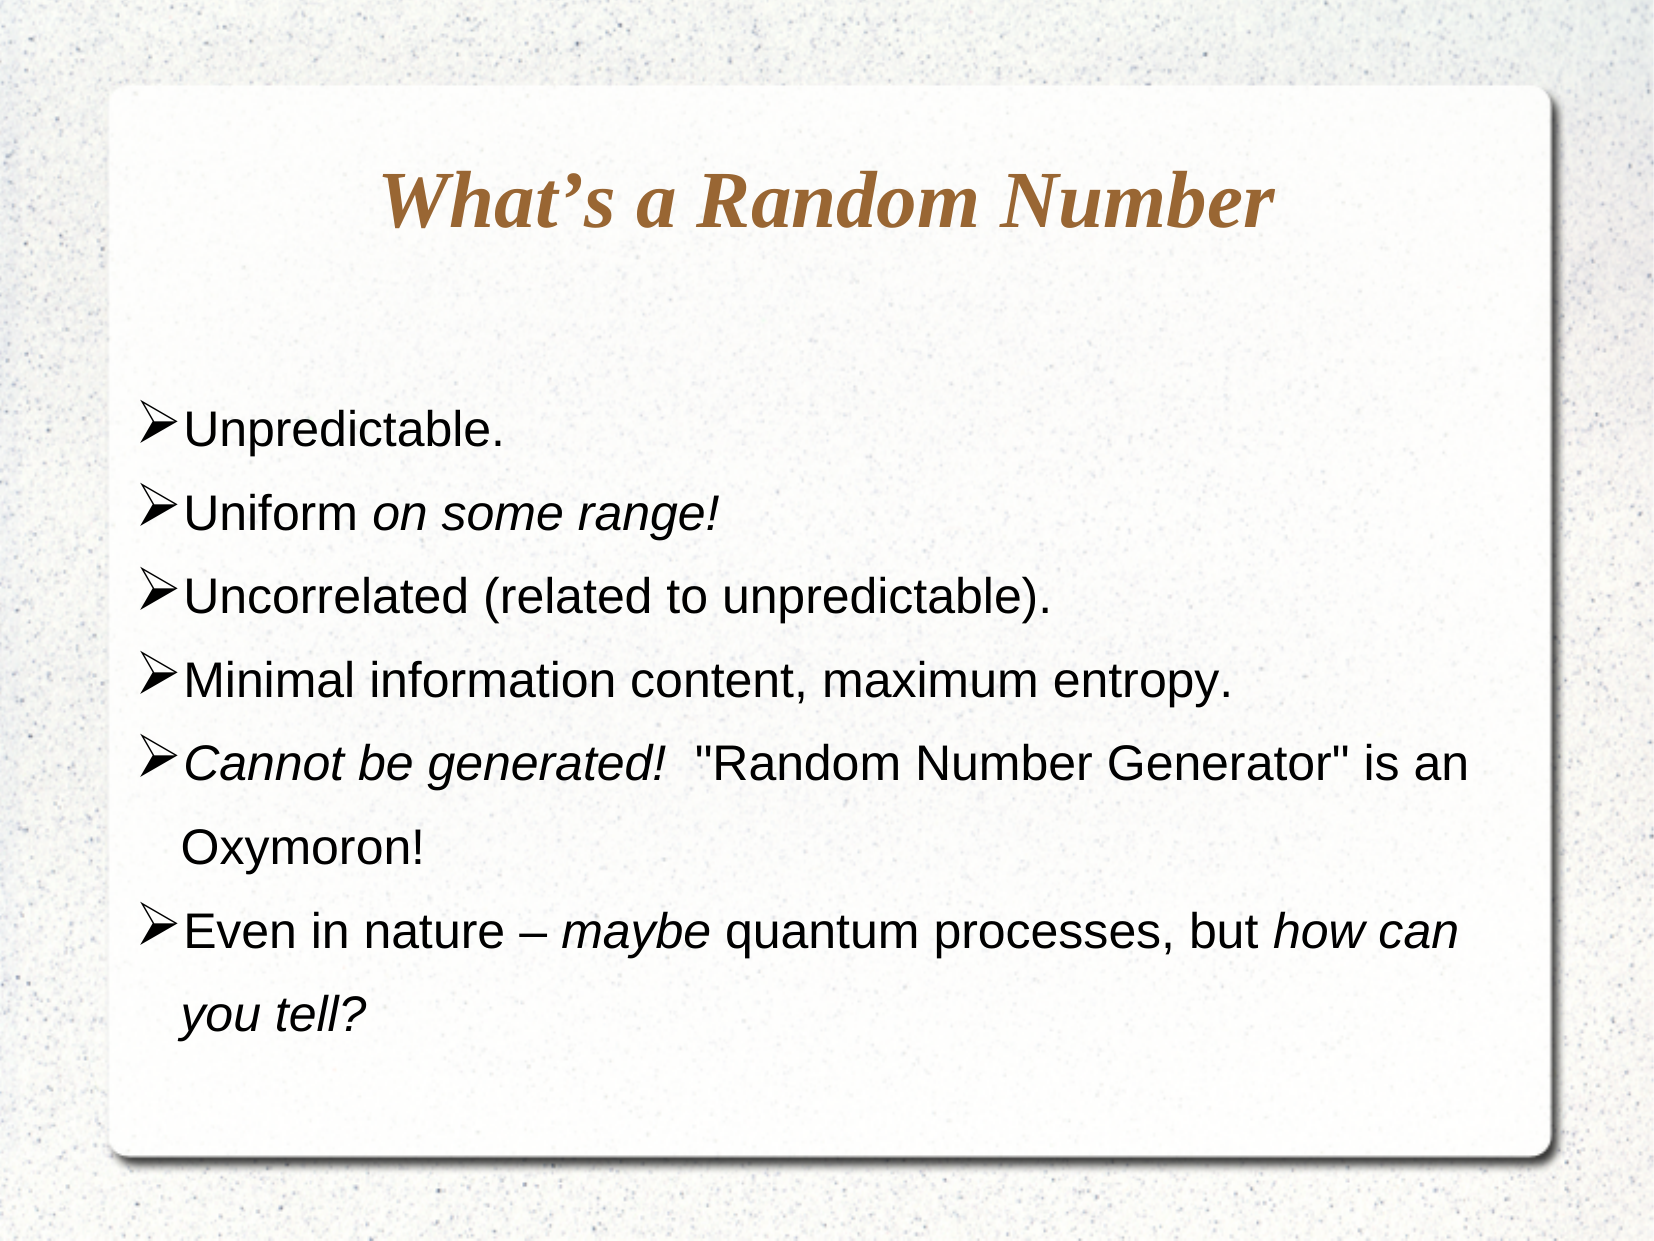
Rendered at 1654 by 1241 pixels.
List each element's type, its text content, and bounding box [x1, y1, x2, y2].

title What’s a Random Number [118, 96, 1536, 304]
subtitle Unpredictable. Uniform on some range! Uncorrelated (related to unpredictable). Minimal information content, maximum entropy. Cannot be generated! "Random Number Generator" is an Oxymoron! Even in nature – maybe quantum processes, but how can you tell? [135, 382, 1494, 1033]
picture [0, 0, 1654, 1241]
